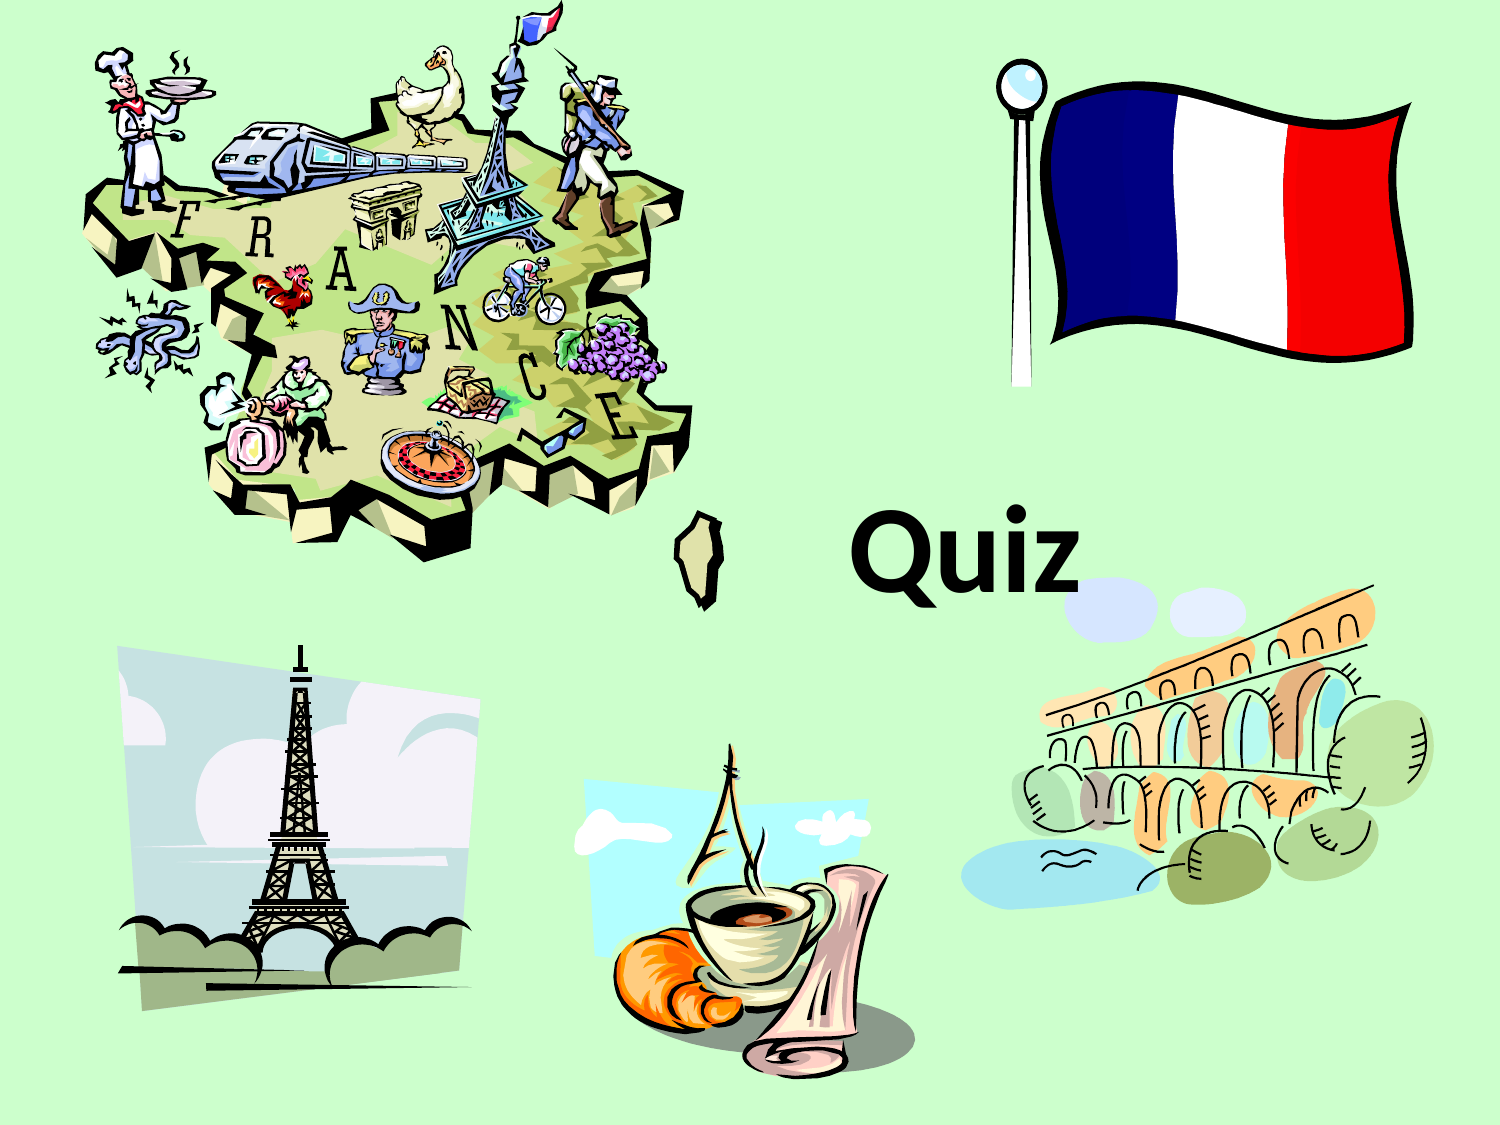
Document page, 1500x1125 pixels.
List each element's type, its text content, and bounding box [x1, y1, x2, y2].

picture [996, 58, 1414, 387]
picture [960, 664, 1437, 913]
picture [117, 644, 481, 1012]
title Quiz [328, 421, 1500, 664]
picture [574, 738, 921, 1085]
picture [82, 0, 724, 612]
